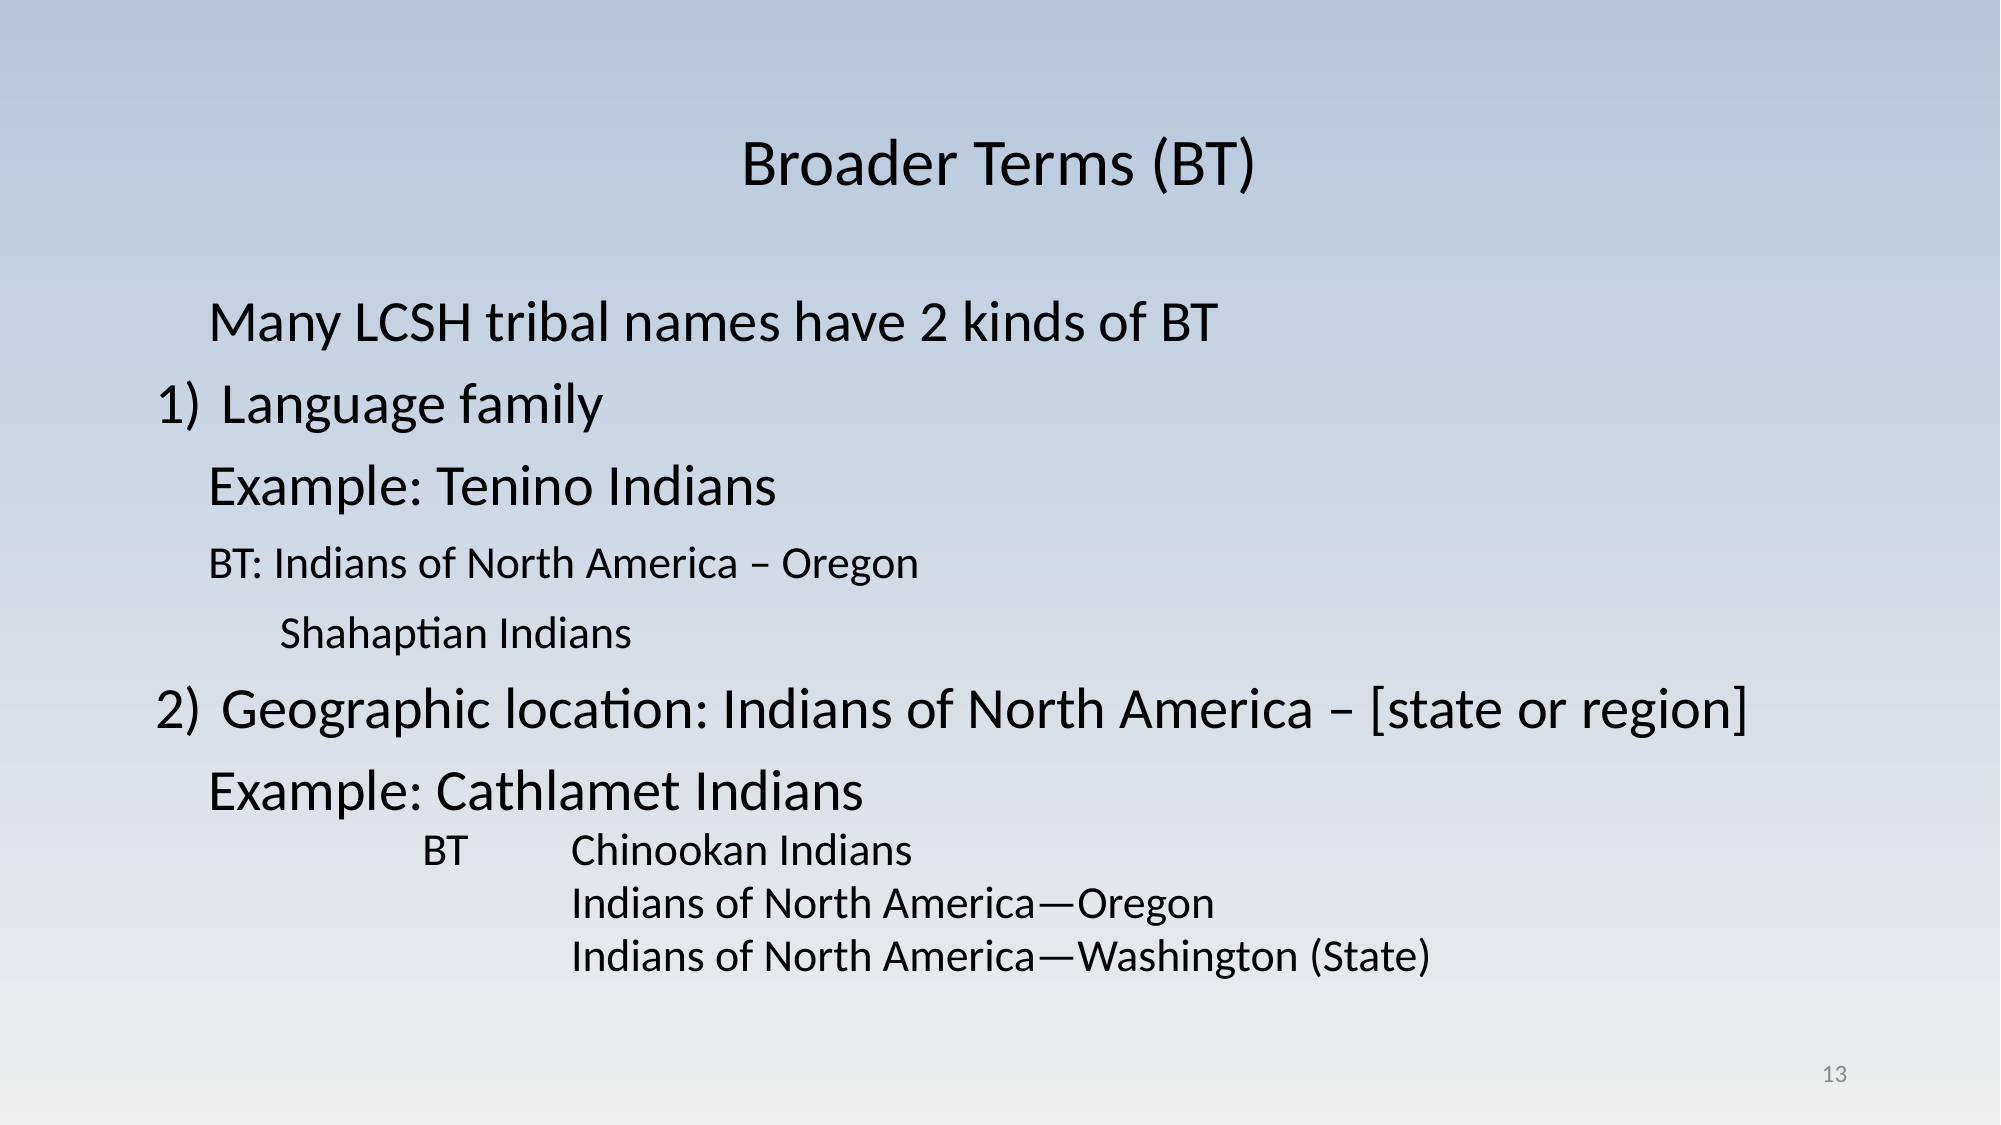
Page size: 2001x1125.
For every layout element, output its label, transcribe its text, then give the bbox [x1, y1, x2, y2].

list Many LCSH tribal names have 2 kinds of BT Language family Example: Tenino Indians BT: Indians of North America – Oregon Shahaptian Indians Geographic location: Indians of North America – [state or region] Example: Cathlamet Indians BT Chinookan Indians Indians of North America—Oregon Indians of North America—Washington (State) [137, 299, 1863, 1014]
title Broader Terms (BT) [137, 59, 1863, 278]
